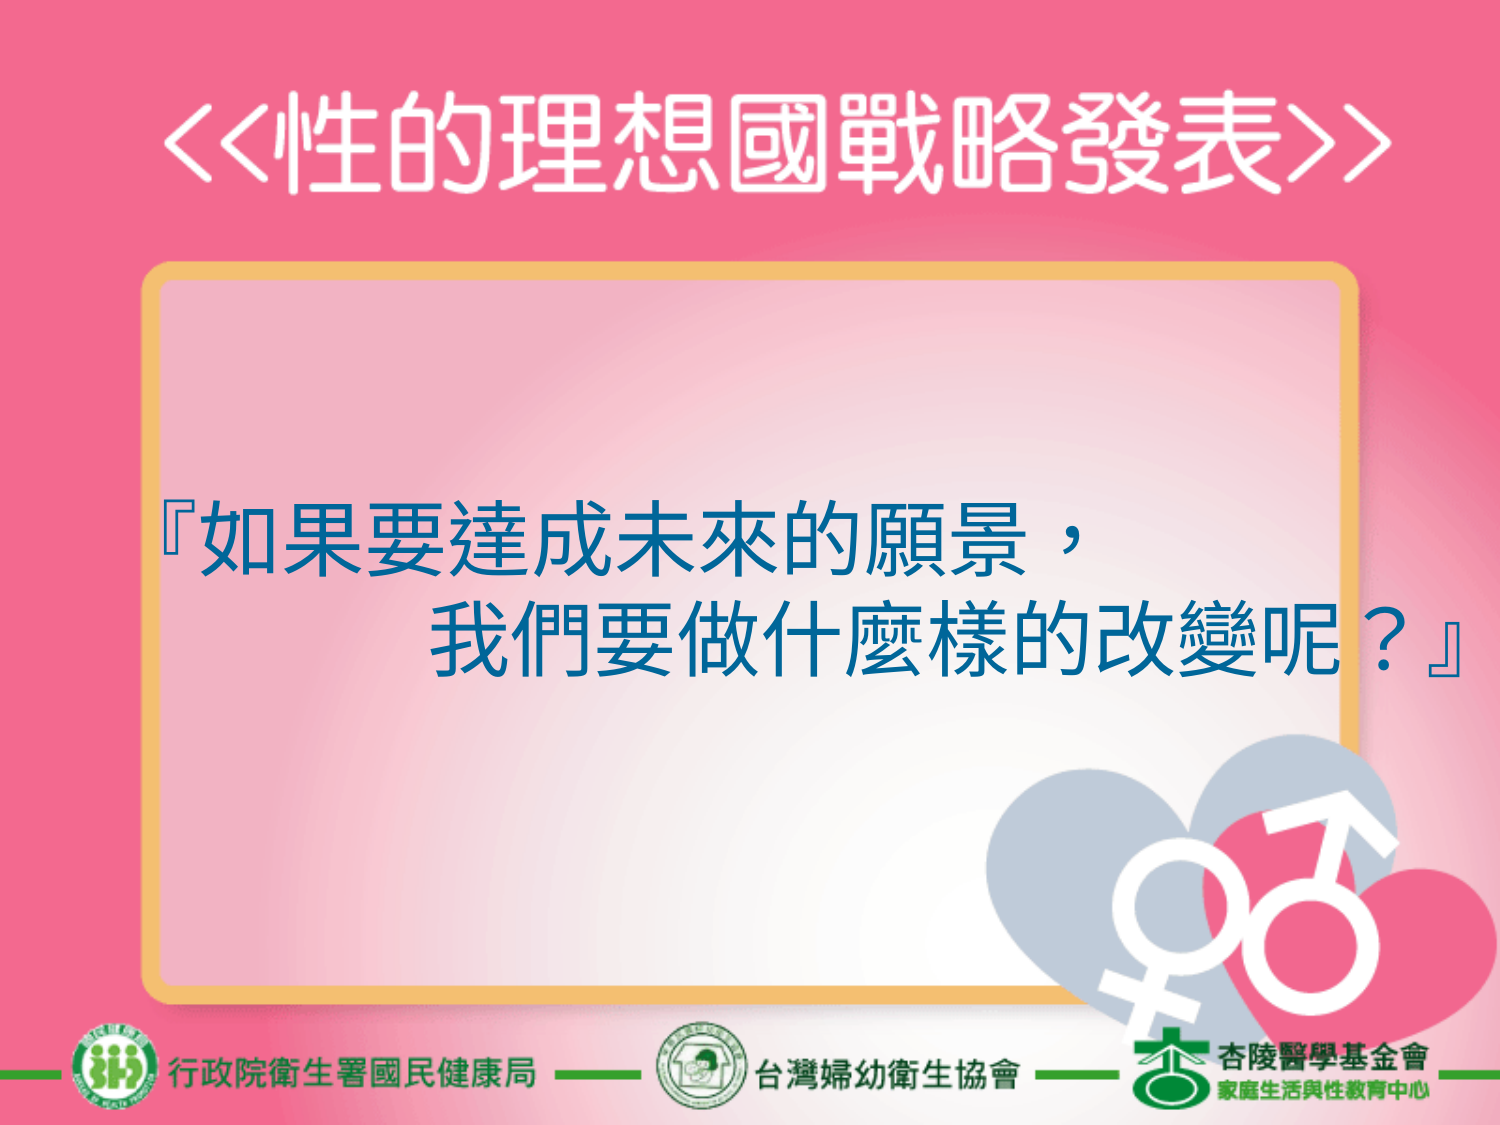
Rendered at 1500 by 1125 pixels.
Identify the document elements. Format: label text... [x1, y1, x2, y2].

picture [0, 0, 1500, 1125]
text_box 『如果要達成未來的願景， 我們要做什麼樣的改變呢？』 [100, 479, 1500, 696]
